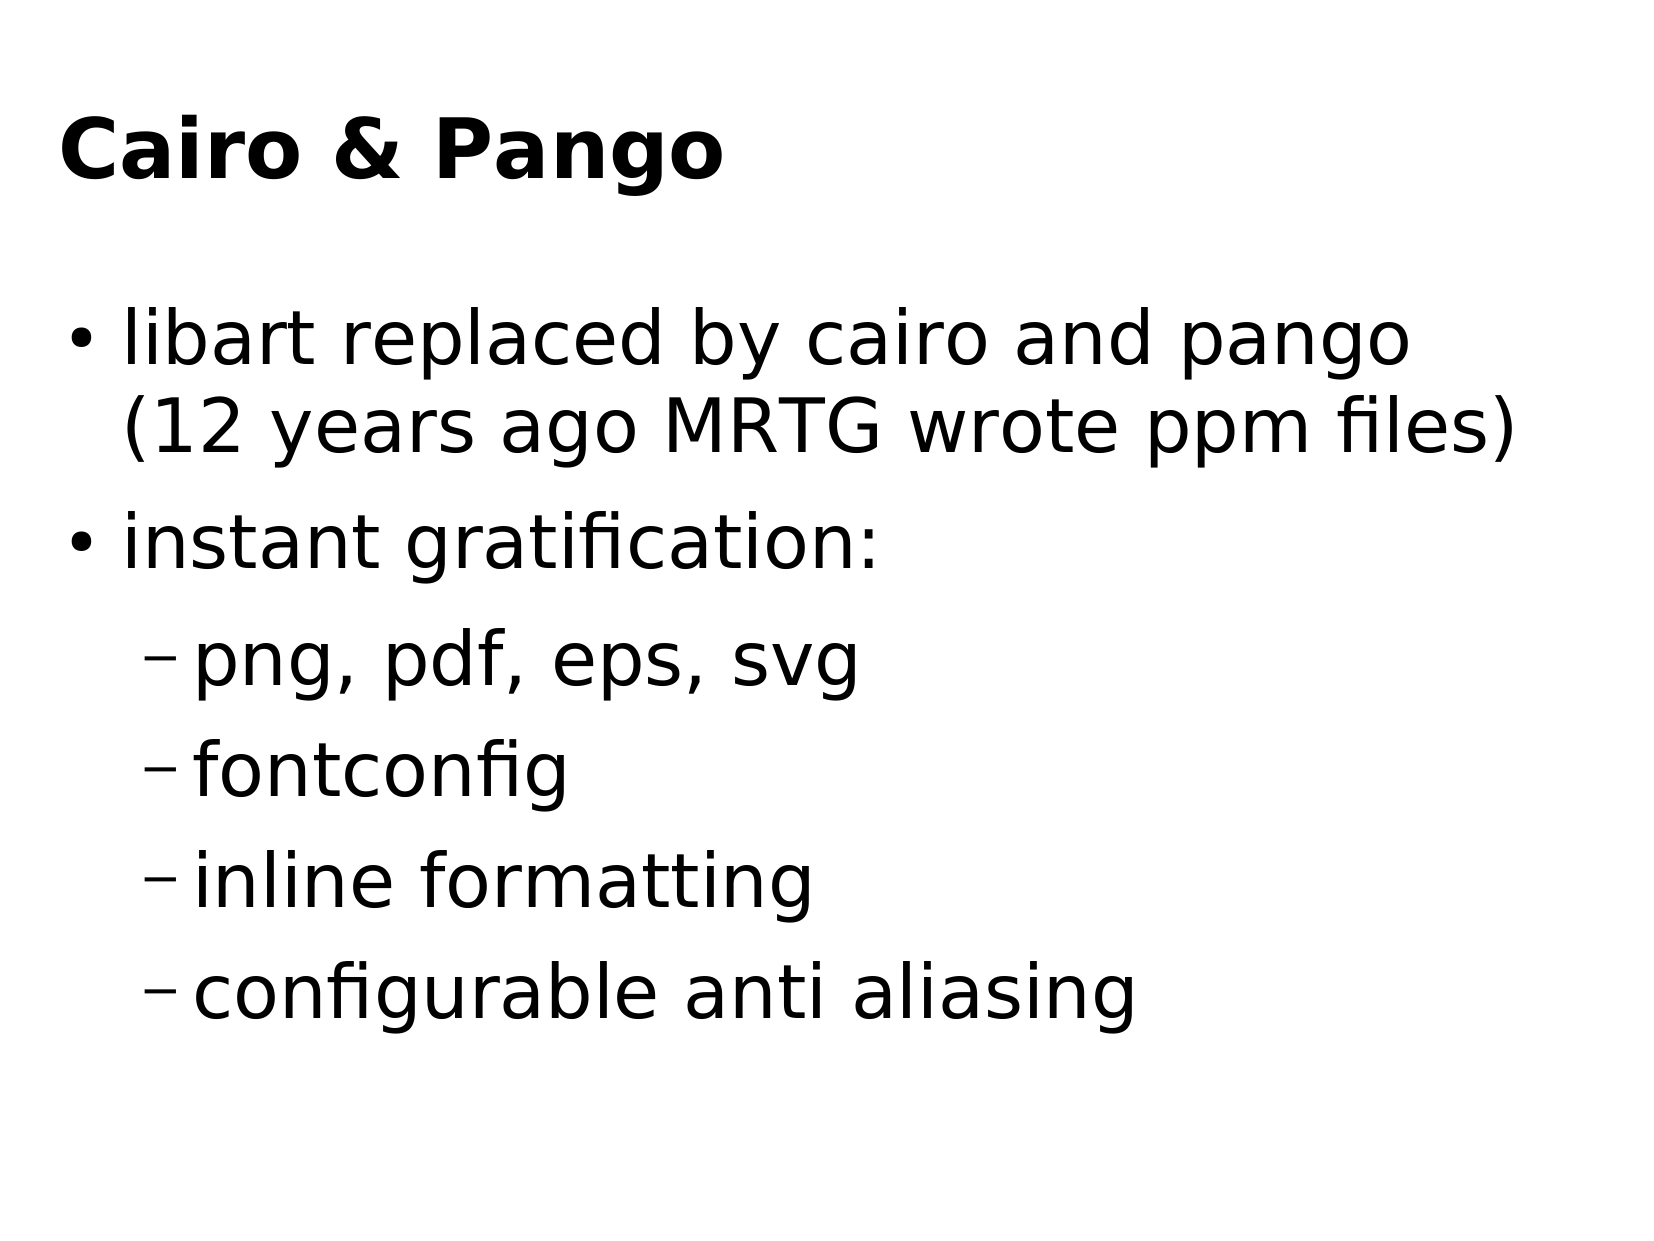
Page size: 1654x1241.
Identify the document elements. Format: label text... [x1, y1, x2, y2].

list libart replaced by cairo and pango (12 years ago MRTG wrote ppm files) instant gratification: png, pdf, eps, svg fontconfig inline formatting configurable anti aliasing [50, 295, 1571, 1099]
title Cairo & Pango [59, 75, 1607, 225]
